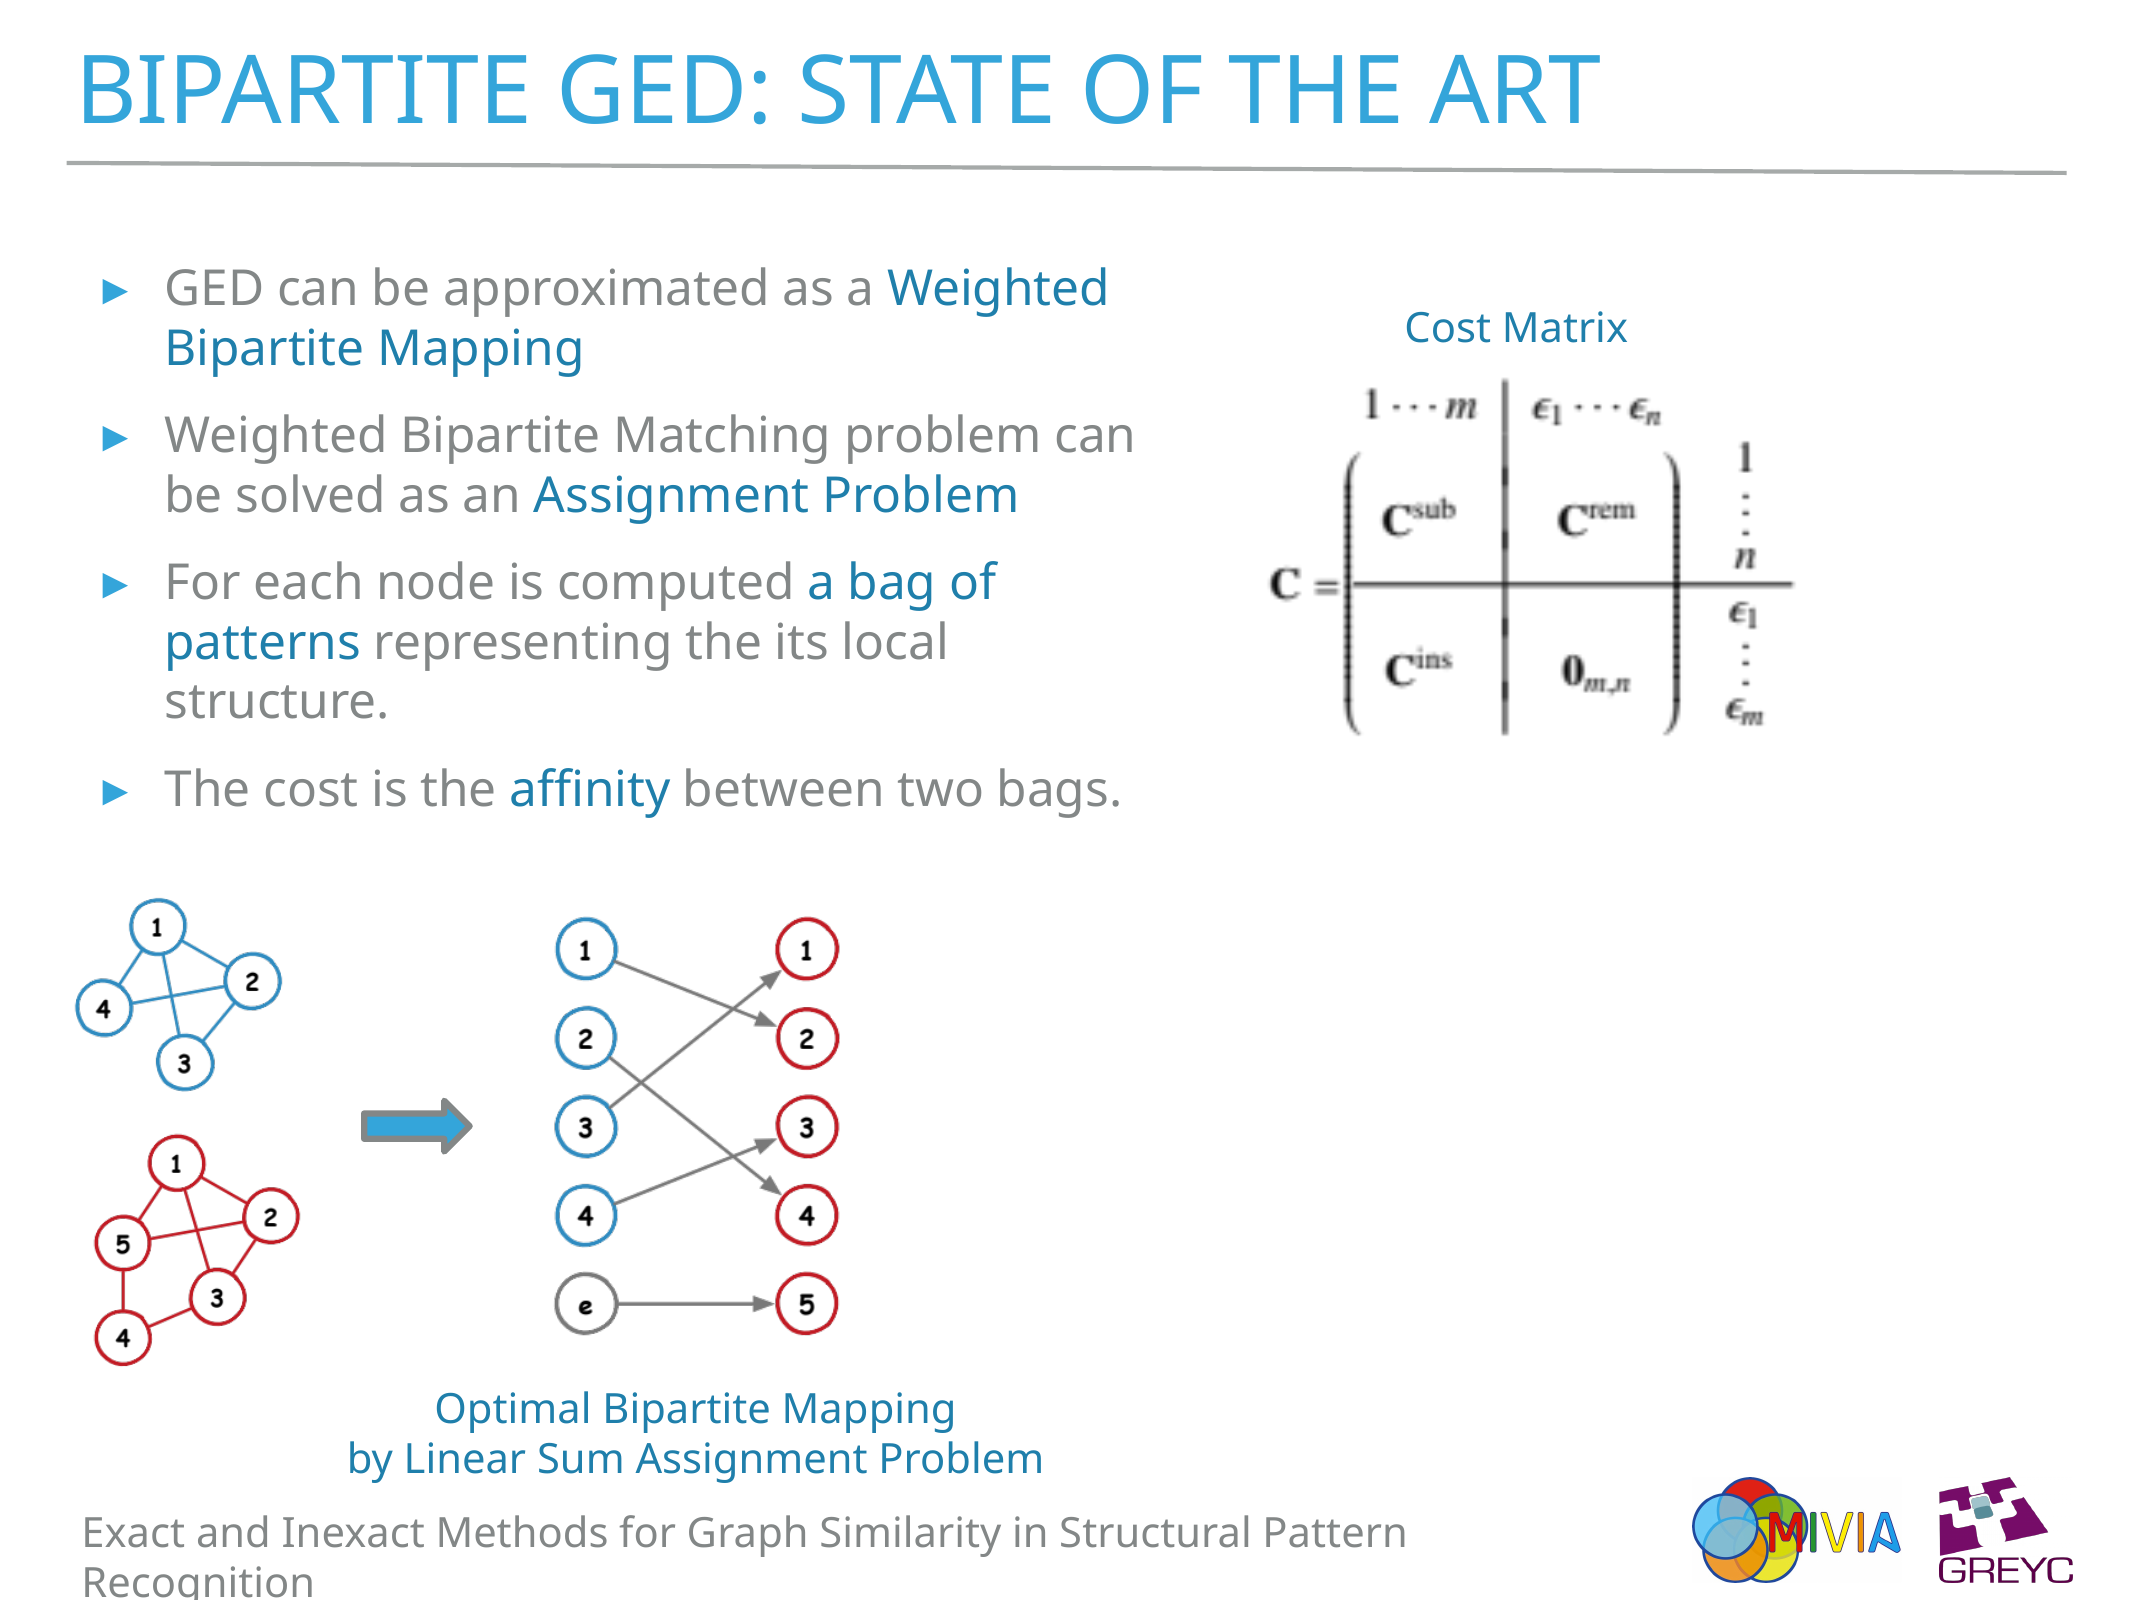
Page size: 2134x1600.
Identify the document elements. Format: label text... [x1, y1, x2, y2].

text_box Optimal Bipartite Mapping by Linear Sum Assignment Problem [338, 1373, 1053, 1491]
text_box [364, 1100, 470, 1152]
picture [66, 889, 289, 1099]
picture [1939, 1477, 2073, 1583]
picture [1692, 1477, 1902, 1583]
title BIPARTITE GED: STATE OF THE ART [66, 41, 1662, 161]
picture [1213, 363, 1820, 757]
list GED can be approximated as a Weighted Bipartite Mapping Weighted Bipartite Matching problem can be solved as an Assignment Problem For each node is computed a bag of patterns representing the its local structure. The cost is the affinity between two bags. [94, 248, 1155, 838]
text_box Cost Matrix [1396, 292, 1637, 360]
picture [86, 1126, 307, 1373]
picture [545, 909, 846, 1343]
